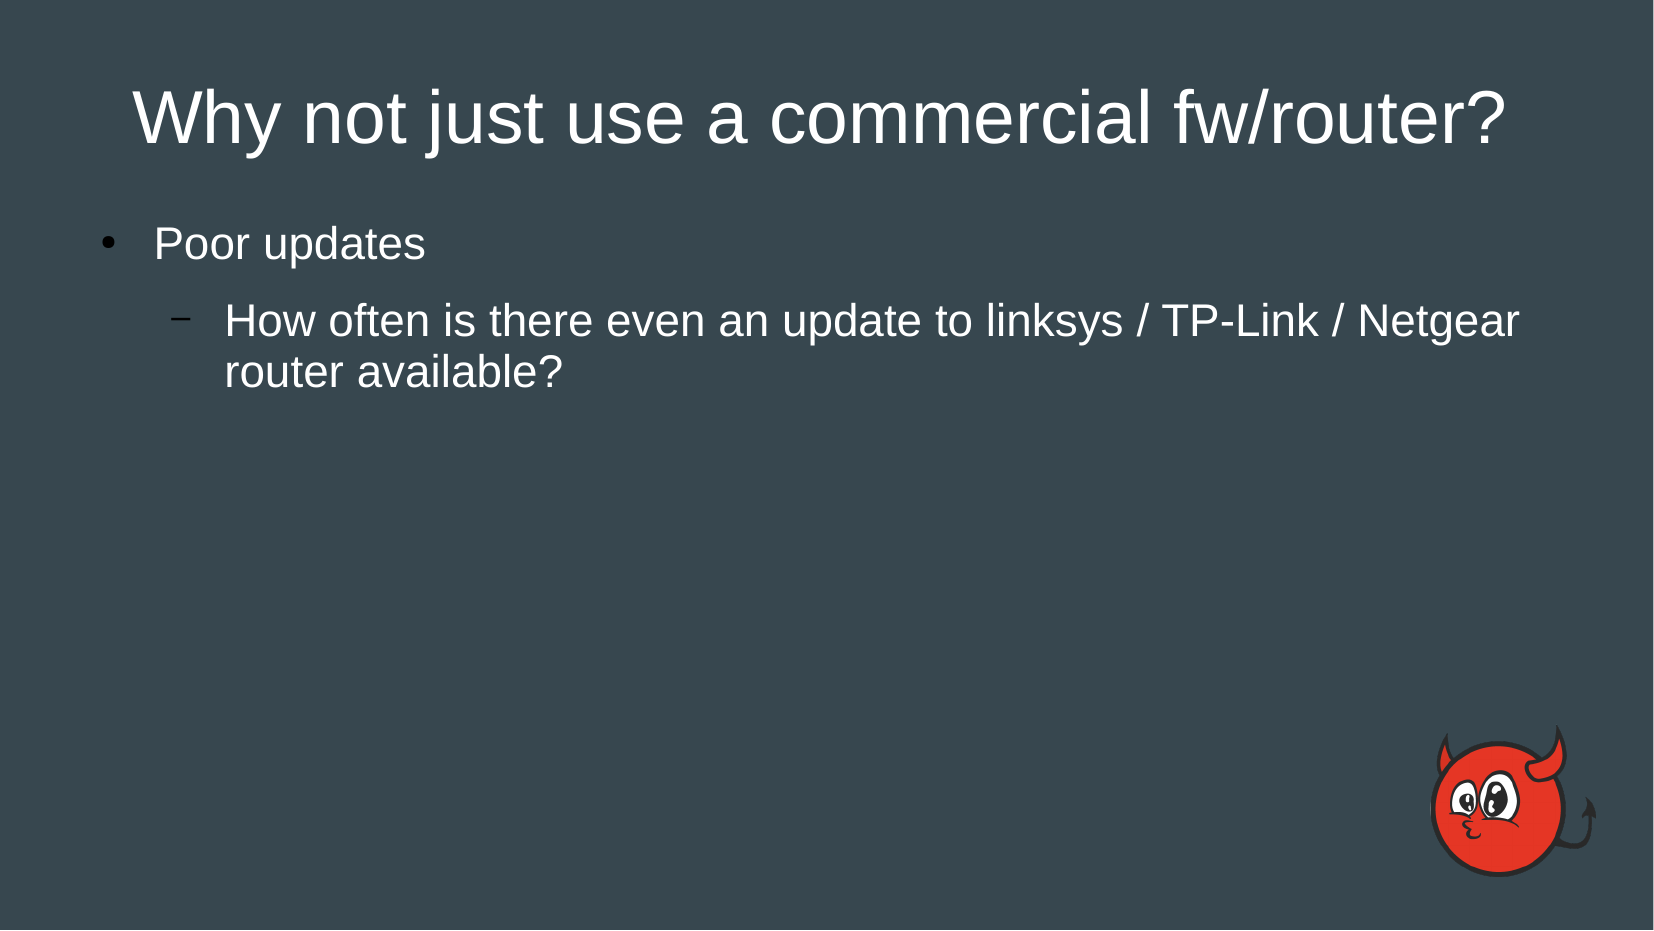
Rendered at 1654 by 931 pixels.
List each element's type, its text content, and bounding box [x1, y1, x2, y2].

list Poor updates How often is there even an update to linksys / TP-Link / Netgear router available? [82, 217, 1571, 757]
title Why not just use a commercial fw/router? [110, 39, 1531, 196]
picture [1427, 717, 1598, 888]
